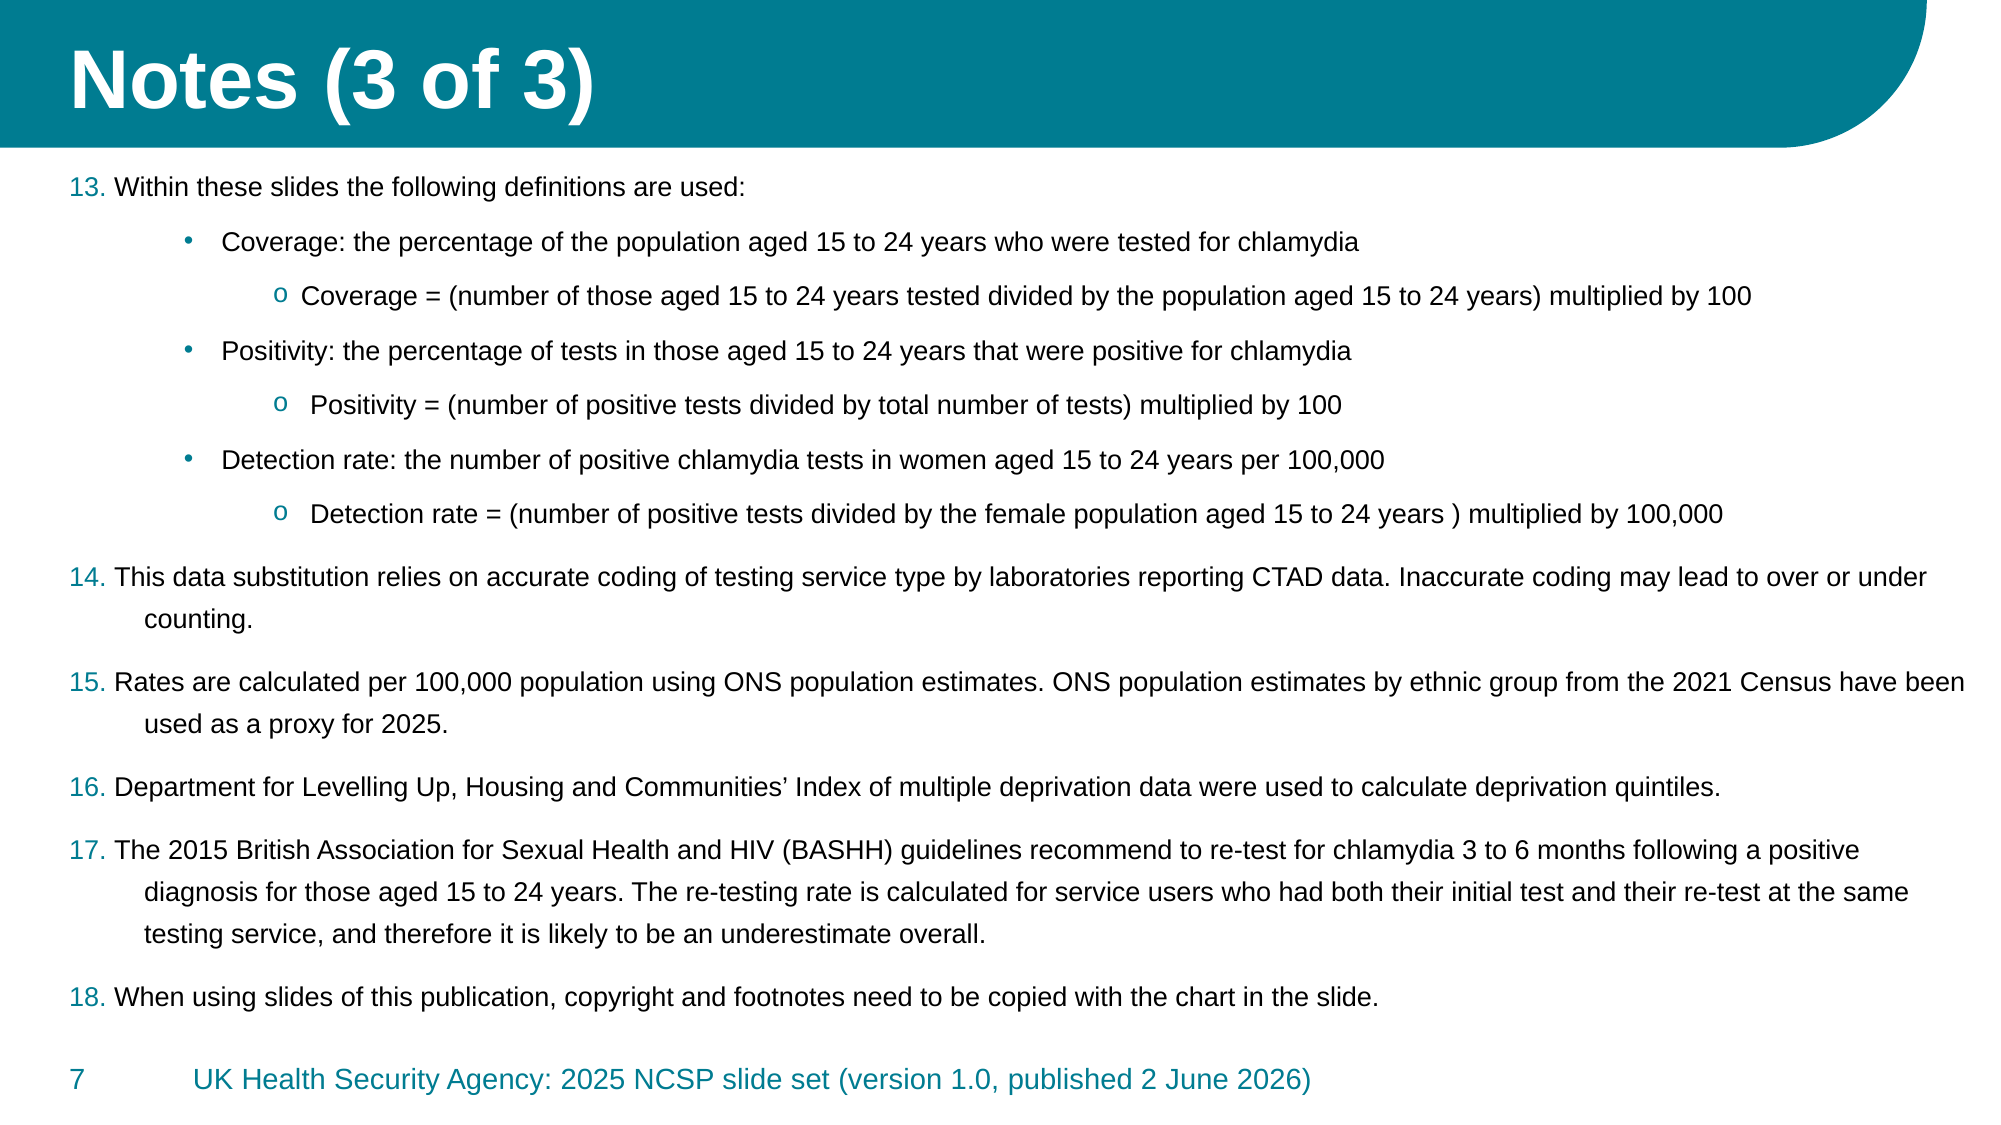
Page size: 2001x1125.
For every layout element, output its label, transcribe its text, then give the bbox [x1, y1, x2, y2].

title Notes (3 of 3) [54, 29, 1780, 134]
text_box [54, 1053, 152, 1112]
list 13. Within these slides the following definitions are used: Coverage: the percentage of the population aged 15 to 24 years who were tested for chlamydia Coverage = (number of those aged 15 to 24 years tested divided by the population aged 15 to 24 years) multiplied by 100 Positivity: the percentage of tests in those aged 15 to 24 years that were positive for chlamydia Positivity = (number of positive tests divided by total number of tests) multiplied by 100 Detection rate: the number of positive chlamydia tests in women aged 15 to 24 years per 100,000 Detection rate = (number of positive tests divided by the female population aged 15 to 24 years ) multiplied by 100,000 This data substitution relies on accurate coding of testing service type by laboratories reporting CTAD data. Inaccurate coding may lead to over or under counting. Rates are calculated per 100,000 population using ONS population estimates. ONS population estimates by ethnic group from the 2021 Census have been used as a proxy for 2025. Department for Levelling Up, Housing and Communities’ Index of multiple deprivation data were used to calculate deprivation quintiles. The 2015 British Association for Sexual Health and HIV (BASHH) guidelines recommend to re-test for chlamydia 3 to 6 months following a positive diagnosis for those aged 15 to 24 years. The re-testing rate is calculated for service users who had both their initial test and their re-test at the same testing service, and therefore it is likely to be an underestimate overall. When using slides of this publication, copyright and footnotes need to be copied with the chart in the slide. [54, 152, 1980, 1054]
